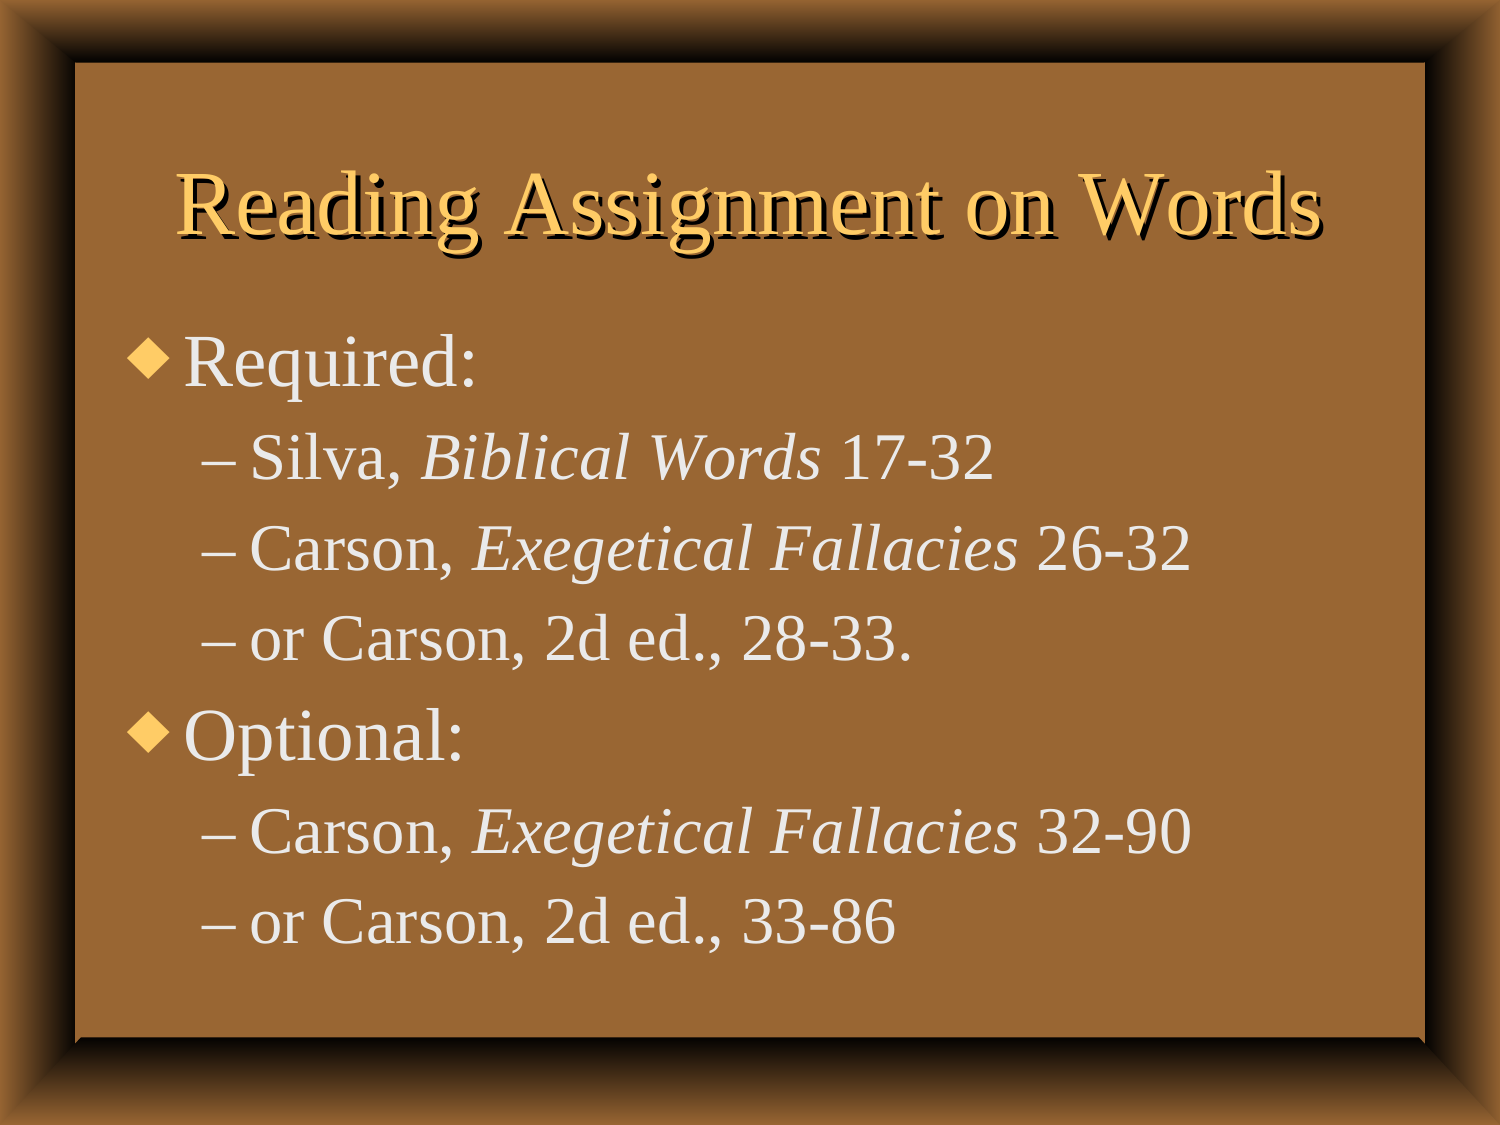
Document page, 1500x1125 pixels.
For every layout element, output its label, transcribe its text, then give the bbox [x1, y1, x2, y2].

list Required: Silva, Biblical Words 17-32 Carson, Exegetical Fallacies 26-32 or Carson, 2d ed., 28-33. Optional: Carson, Exegetical Fallacies 32-90 or Carson, 2d ed., 33-86 [112, 312, 1388, 988]
title Reading Assignment on Words [112, 74, 1388, 263]
